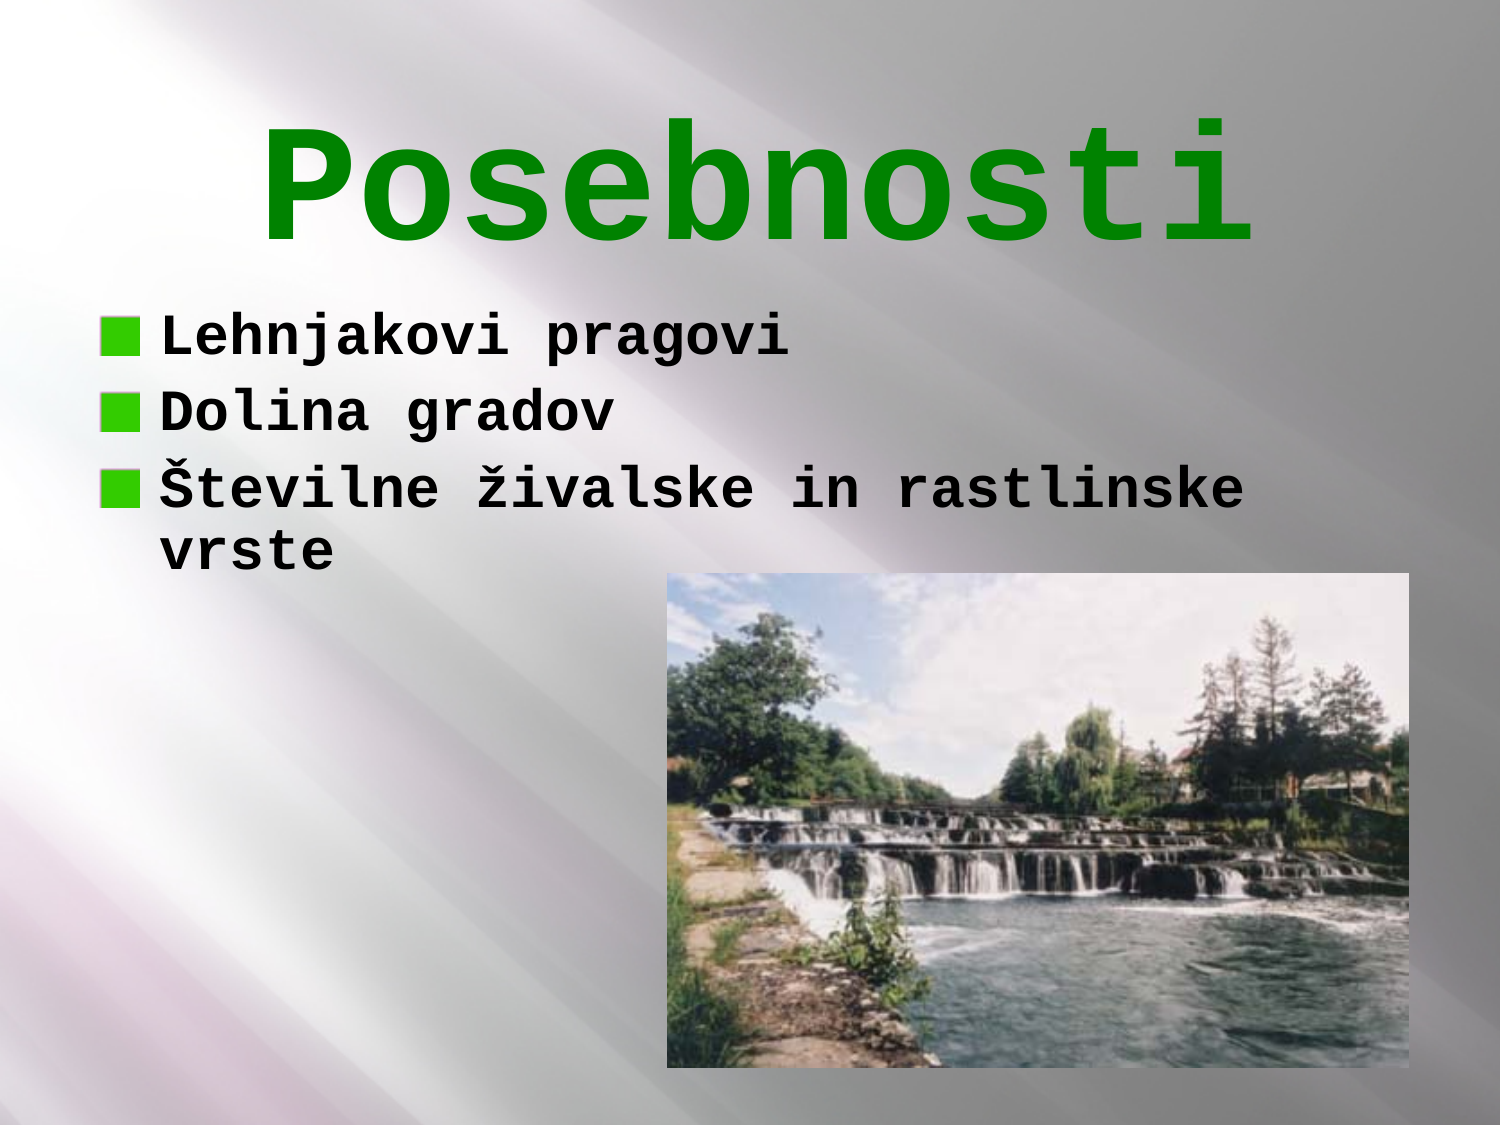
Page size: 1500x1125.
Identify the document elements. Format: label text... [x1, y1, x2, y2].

picture [0, 0, 1500, 1125]
list Lehnjakovi pragovi Dolina gradov Številne živalske in rastlinske vrste [70, 304, 1421, 1077]
title Posebnosti [75, 44, 1442, 328]
